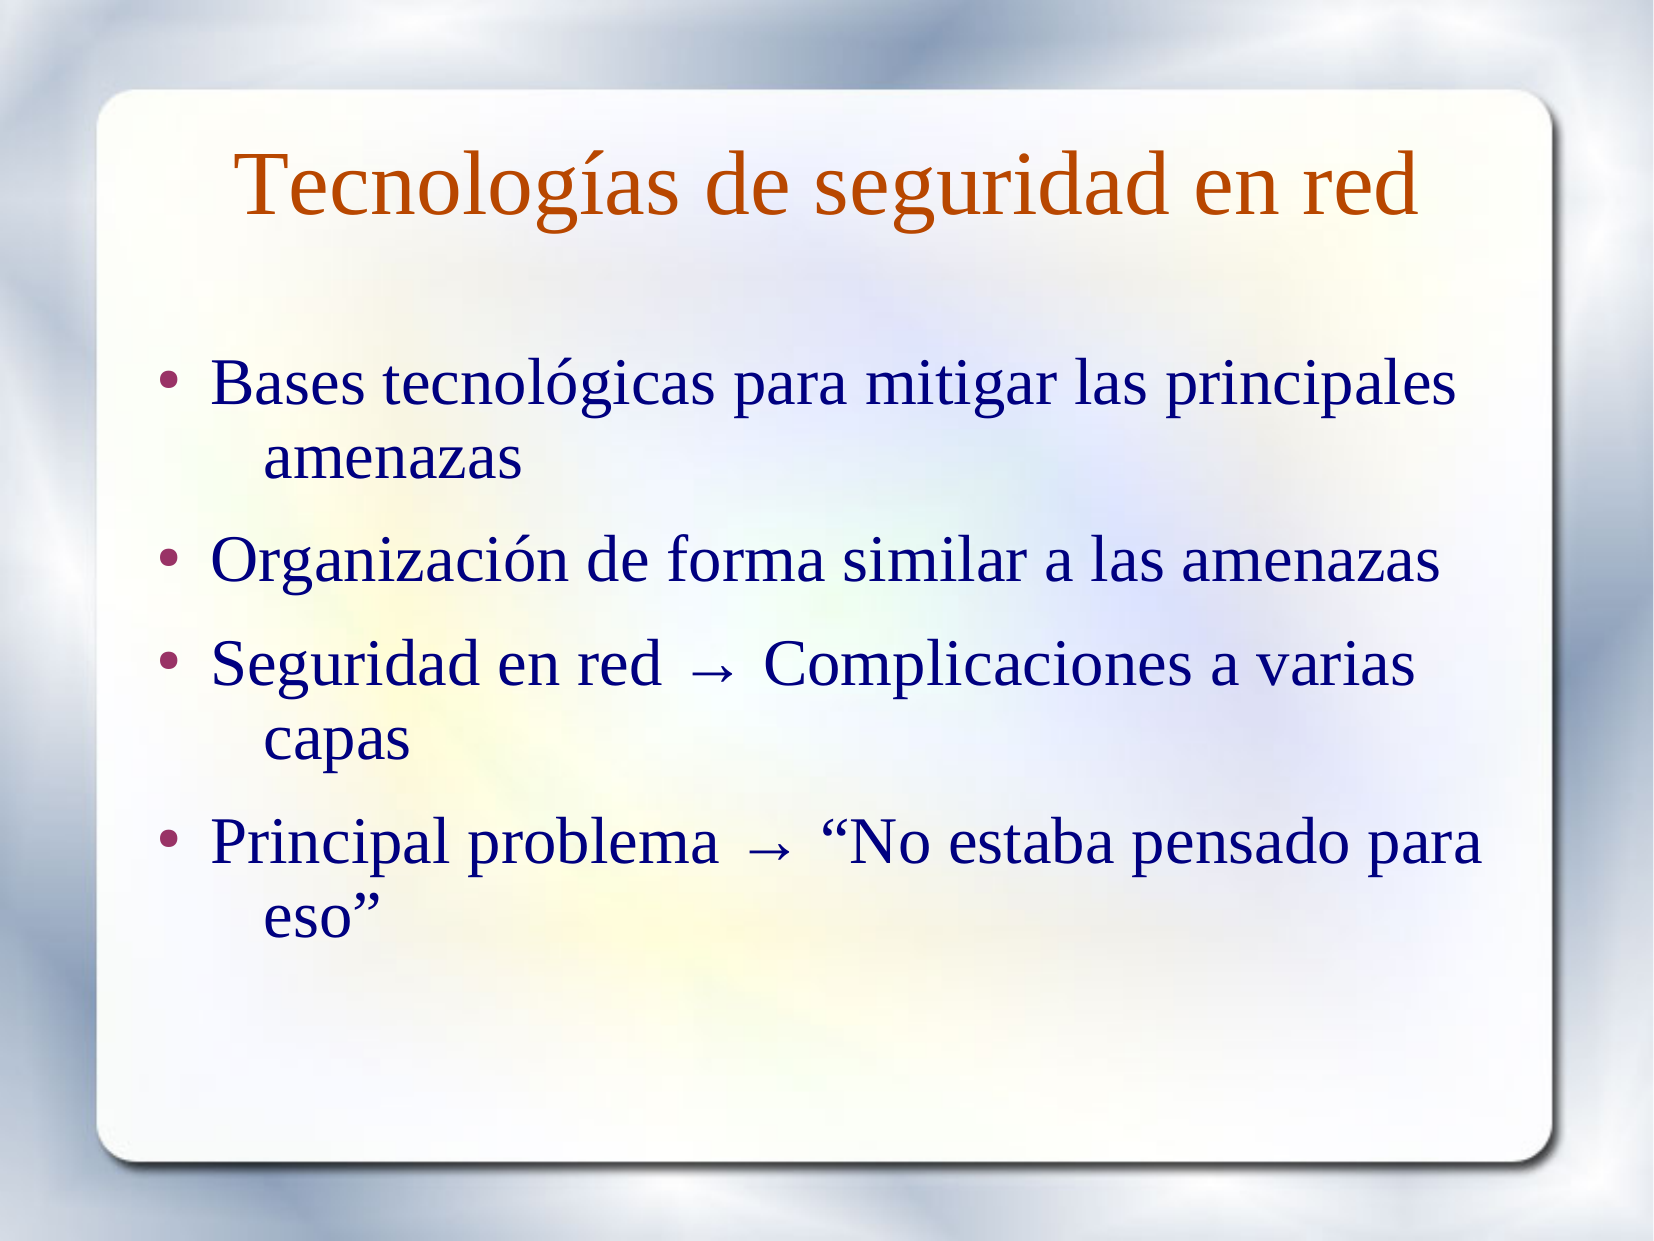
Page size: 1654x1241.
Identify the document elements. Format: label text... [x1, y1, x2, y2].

picture [0, 0, 1654, 1241]
title Tecnologías de seguridad en red [121, 132, 1534, 235]
list Bases tecnológicas para mitigar las principales amenazas Organización de forma similar a las amenazas Seguridad en red → Complicaciones a varias capas Principal problema → “No estaba pensado para eso” [121, 344, 1534, 1149]
